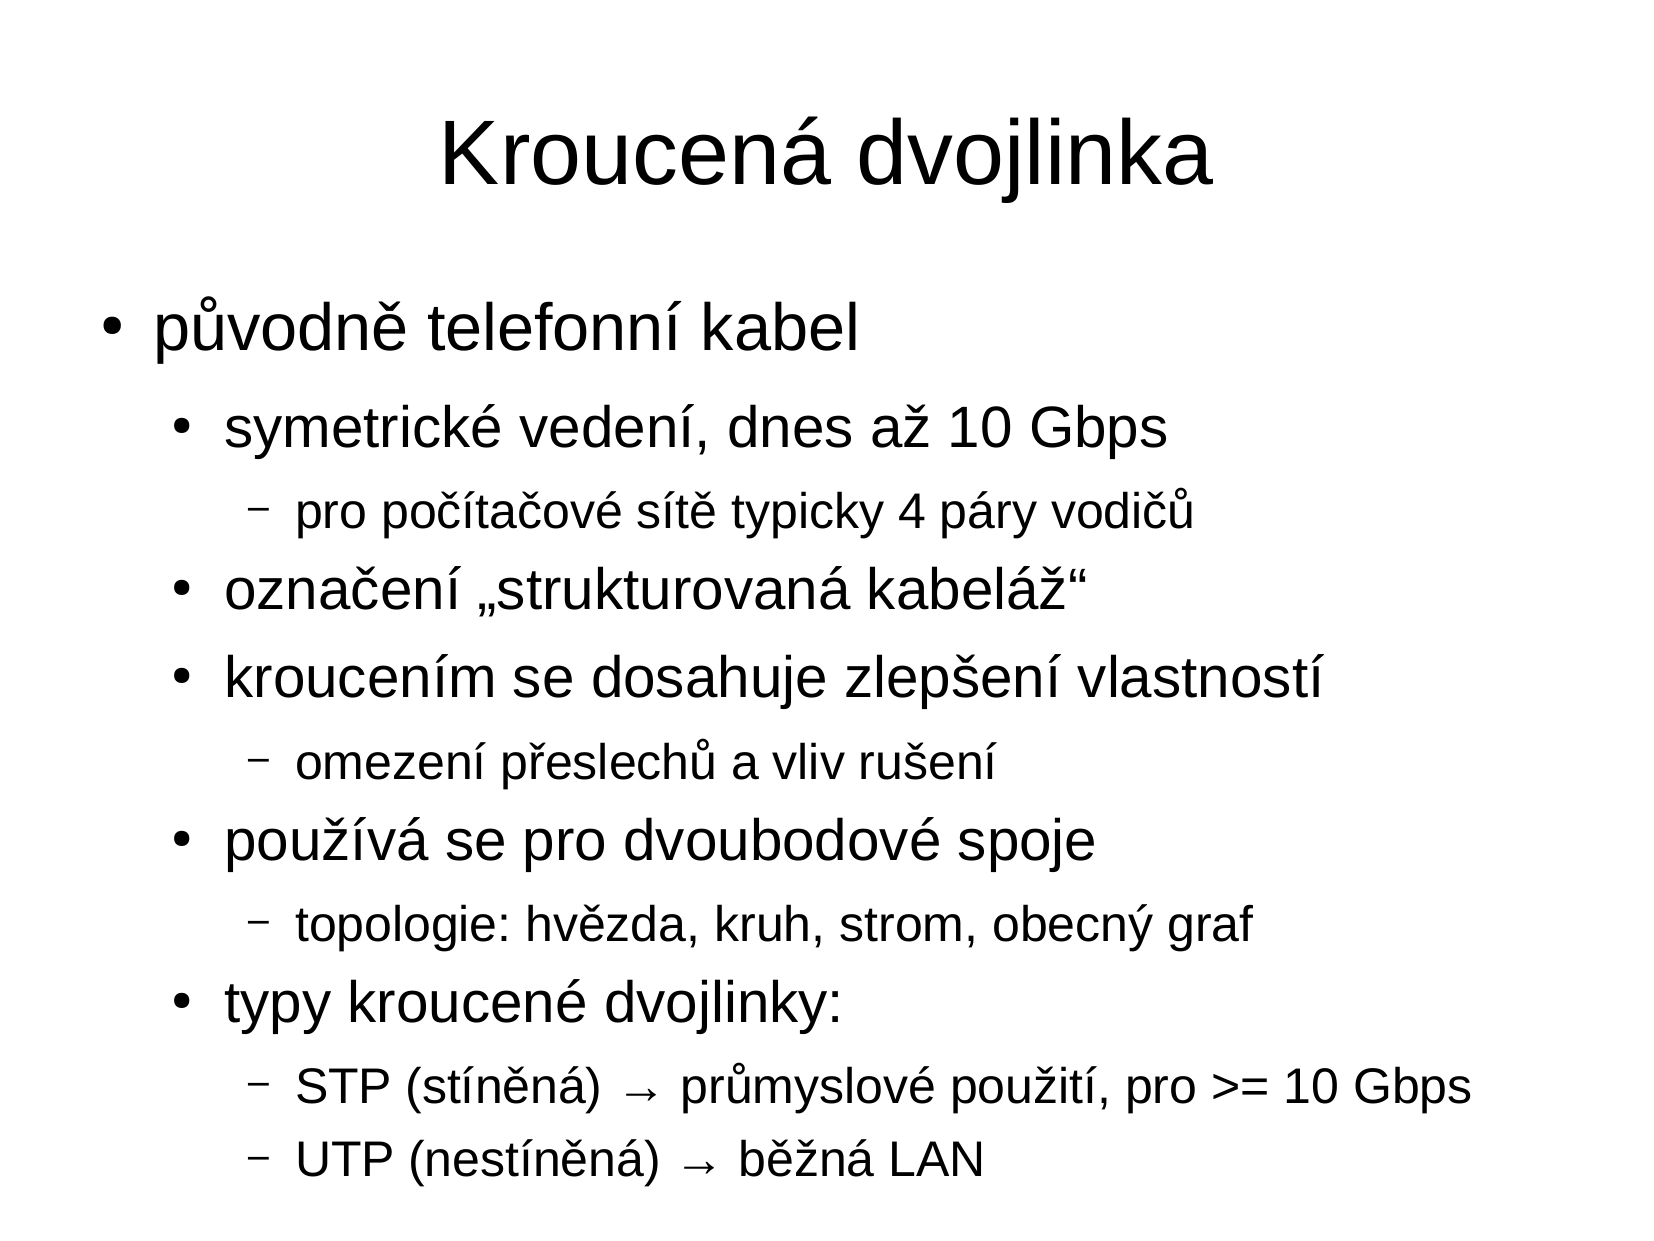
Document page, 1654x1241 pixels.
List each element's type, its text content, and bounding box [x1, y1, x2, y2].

list původně telefonní kabel symetrické vedení, dnes až 10 Gbps pro počítačové sítě typicky 4 páry vodičů označení „strukturovaná kabeláž“ kroucením se dosahuje zlepšení vlastností omezení přeslechů a vliv rušení používá se pro dvoubodové spoje topologie: hvězda, kruh, strom, obecný graf typy kroucené dvojlinky: STP (stíněná) → průmyslové použití, pro >= 10 Gbps UTP (nestíněná) → běžná LAN [82, 290, 1571, 1188]
title Kroucená dvojlinka [82, 49, 1571, 257]
